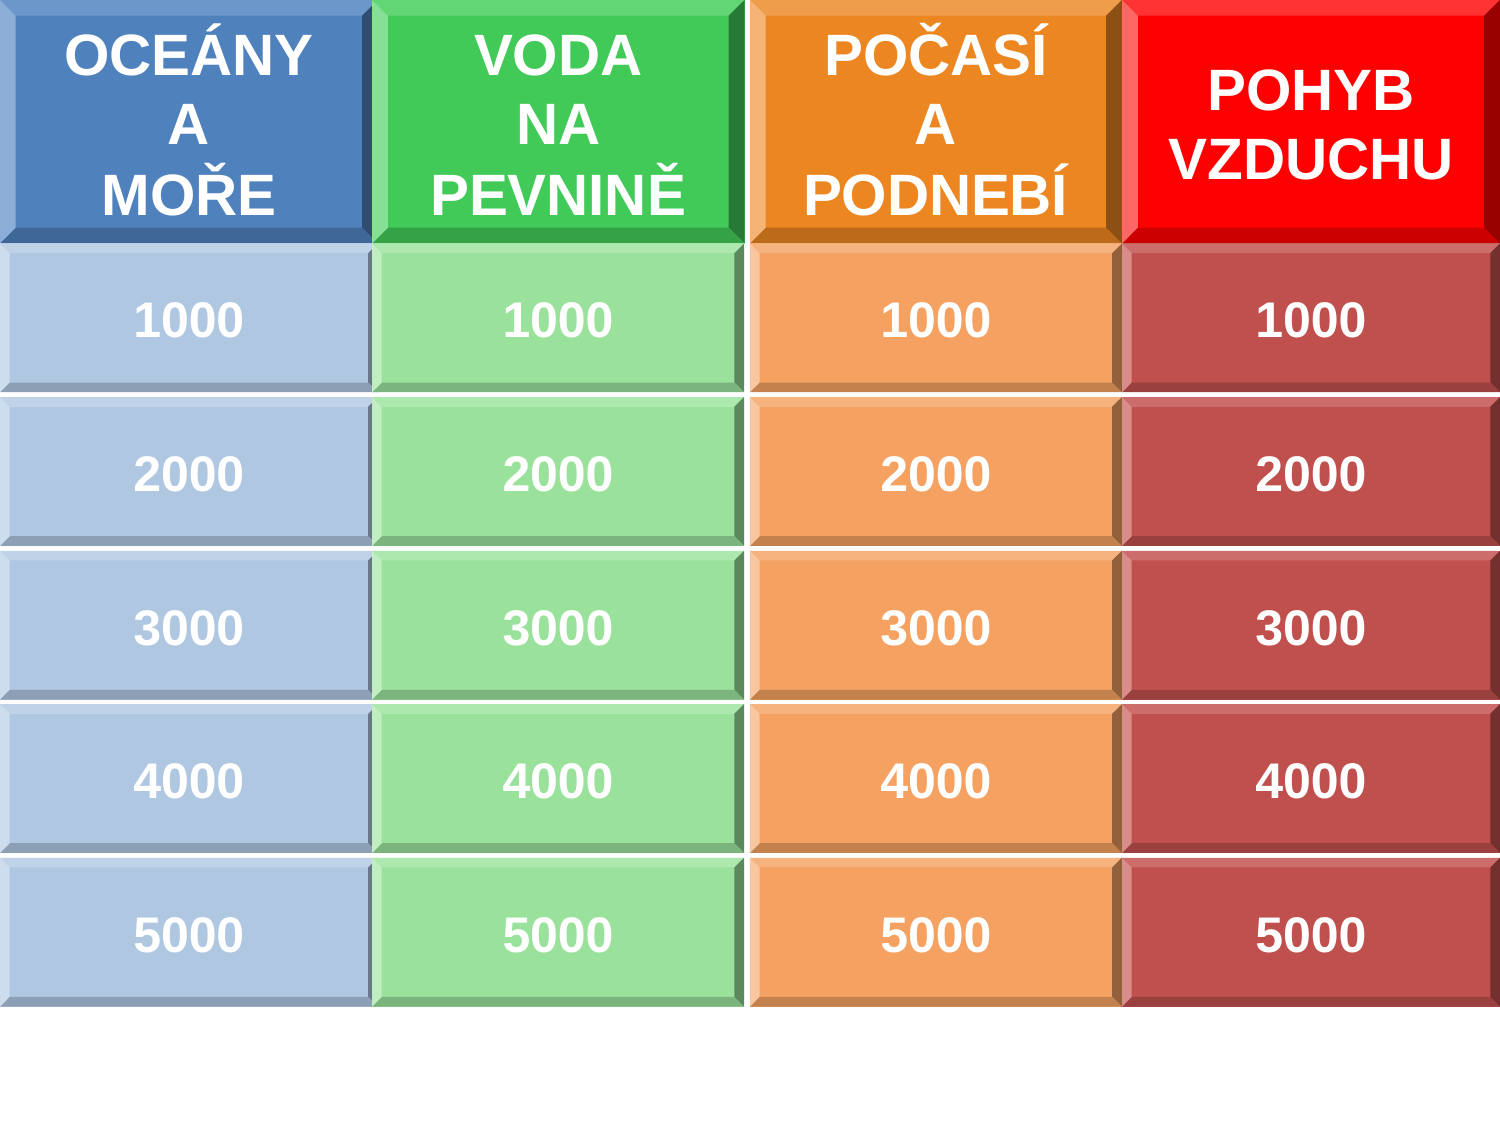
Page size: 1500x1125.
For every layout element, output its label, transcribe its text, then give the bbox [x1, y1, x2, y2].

text_box 1000 [10, 254, 368, 382]
text_box 1000 [382, 254, 734, 382]
text_box 5000 [10, 868, 368, 996]
text_box POHYB VZDUCHU [1138, 16, 1484, 227]
text_box 1000 [760, 254, 1112, 382]
text_box 4000 [382, 714, 734, 843]
text_box 3000 [760, 561, 1112, 689]
text_box 2000 [1132, 407, 1490, 536]
text_box 2000 [10, 407, 368, 536]
text_box 1000 [1132, 254, 1490, 382]
text_box 4000 [10, 714, 368, 843]
text_box 4000 [1132, 714, 1490, 843]
text_box POČASÍ A PODNEBÍ [766, 16, 1106, 227]
text_box 5000 [382, 868, 734, 996]
text_box VODA NA PEVNINĚ [388, 16, 728, 227]
text_box OCEÁNY A MOŘE [16, 16, 362, 227]
text_box 2000 [760, 407, 1112, 536]
text_box 2000 [382, 407, 734, 536]
text_box 3000 [10, 561, 368, 689]
text_box 3000 [382, 561, 734, 689]
text_box 4000 [760, 714, 1112, 843]
text_box 5000 [1132, 868, 1490, 996]
text_box 5000 [760, 868, 1112, 996]
text_box 3000 [1132, 561, 1490, 689]
